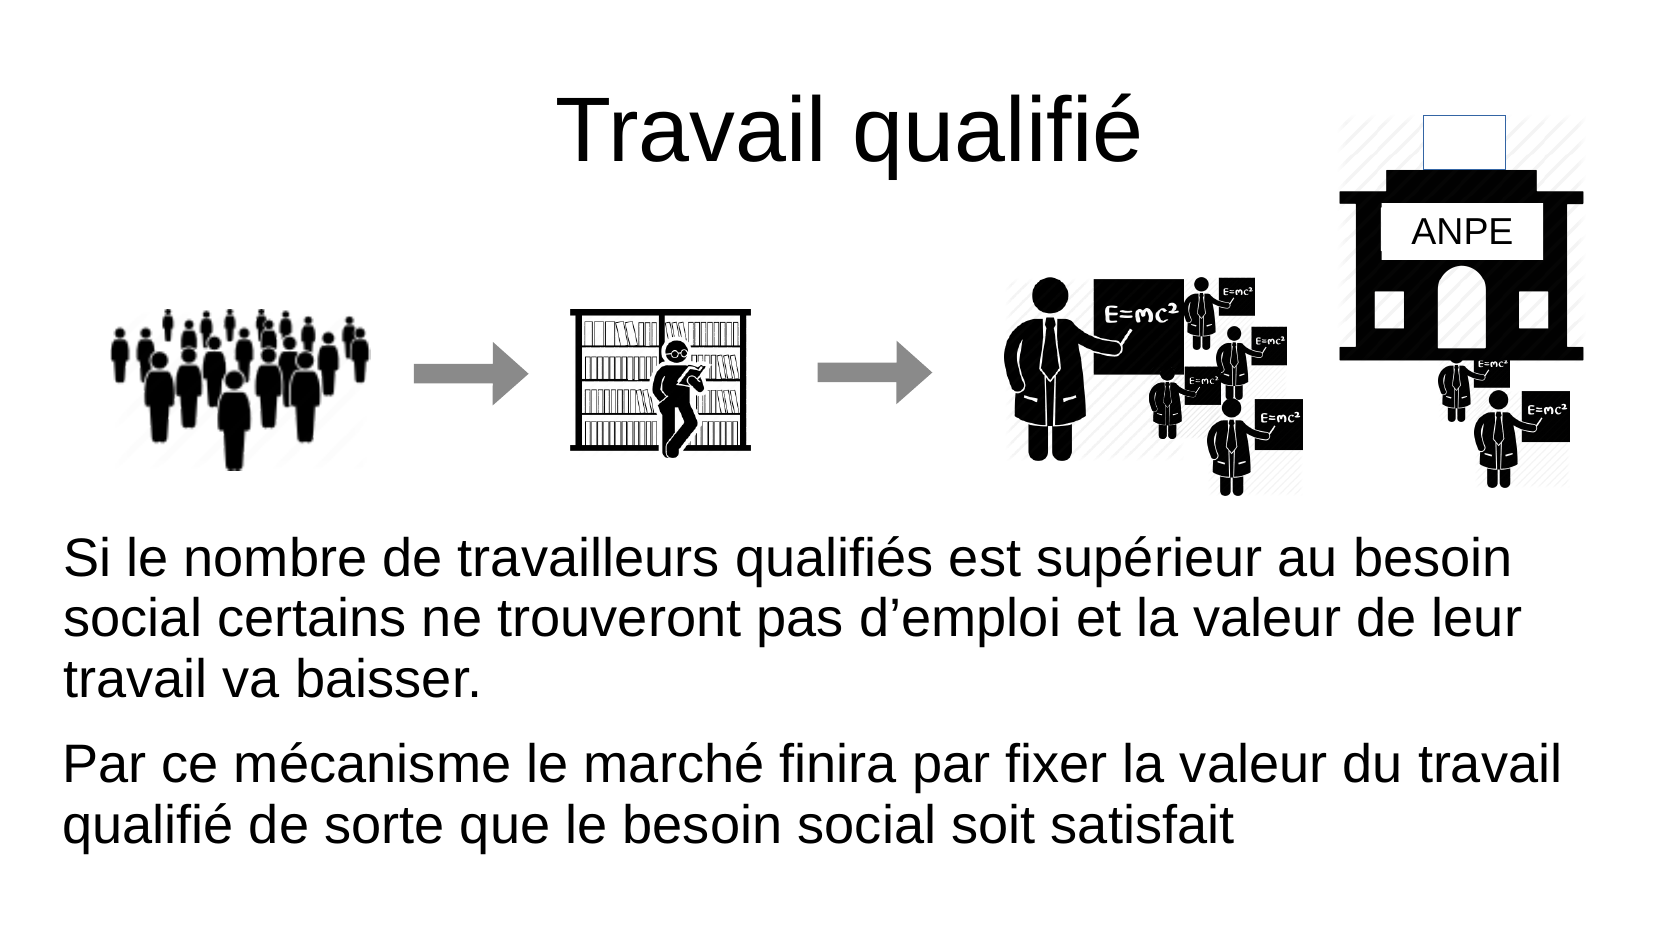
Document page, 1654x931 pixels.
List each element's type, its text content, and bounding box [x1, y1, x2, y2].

title Travail qualifié [129, 35, 1571, 224]
picture [413, 341, 529, 406]
text_box ANPE [1381, 203, 1544, 260]
picture [1004, 277, 1303, 496]
picture [817, 340, 933, 405]
picture [110, 309, 371, 471]
picture [570, 309, 751, 458]
text_box [1423, 115, 1506, 170]
picture [1336, 113, 1586, 489]
text_box Si le nombre de travailleurs qualifiés est supérieur au besoin social certains ne trouveront pas d’emploi et la valeur de leur travail va baisser. [48, 519, 1630, 717]
text_box Par ce mécanisme le marché finira par fixer la valeur du travail qualifié de sorte que le besoin social soit satisfait [47, 726, 1629, 863]
